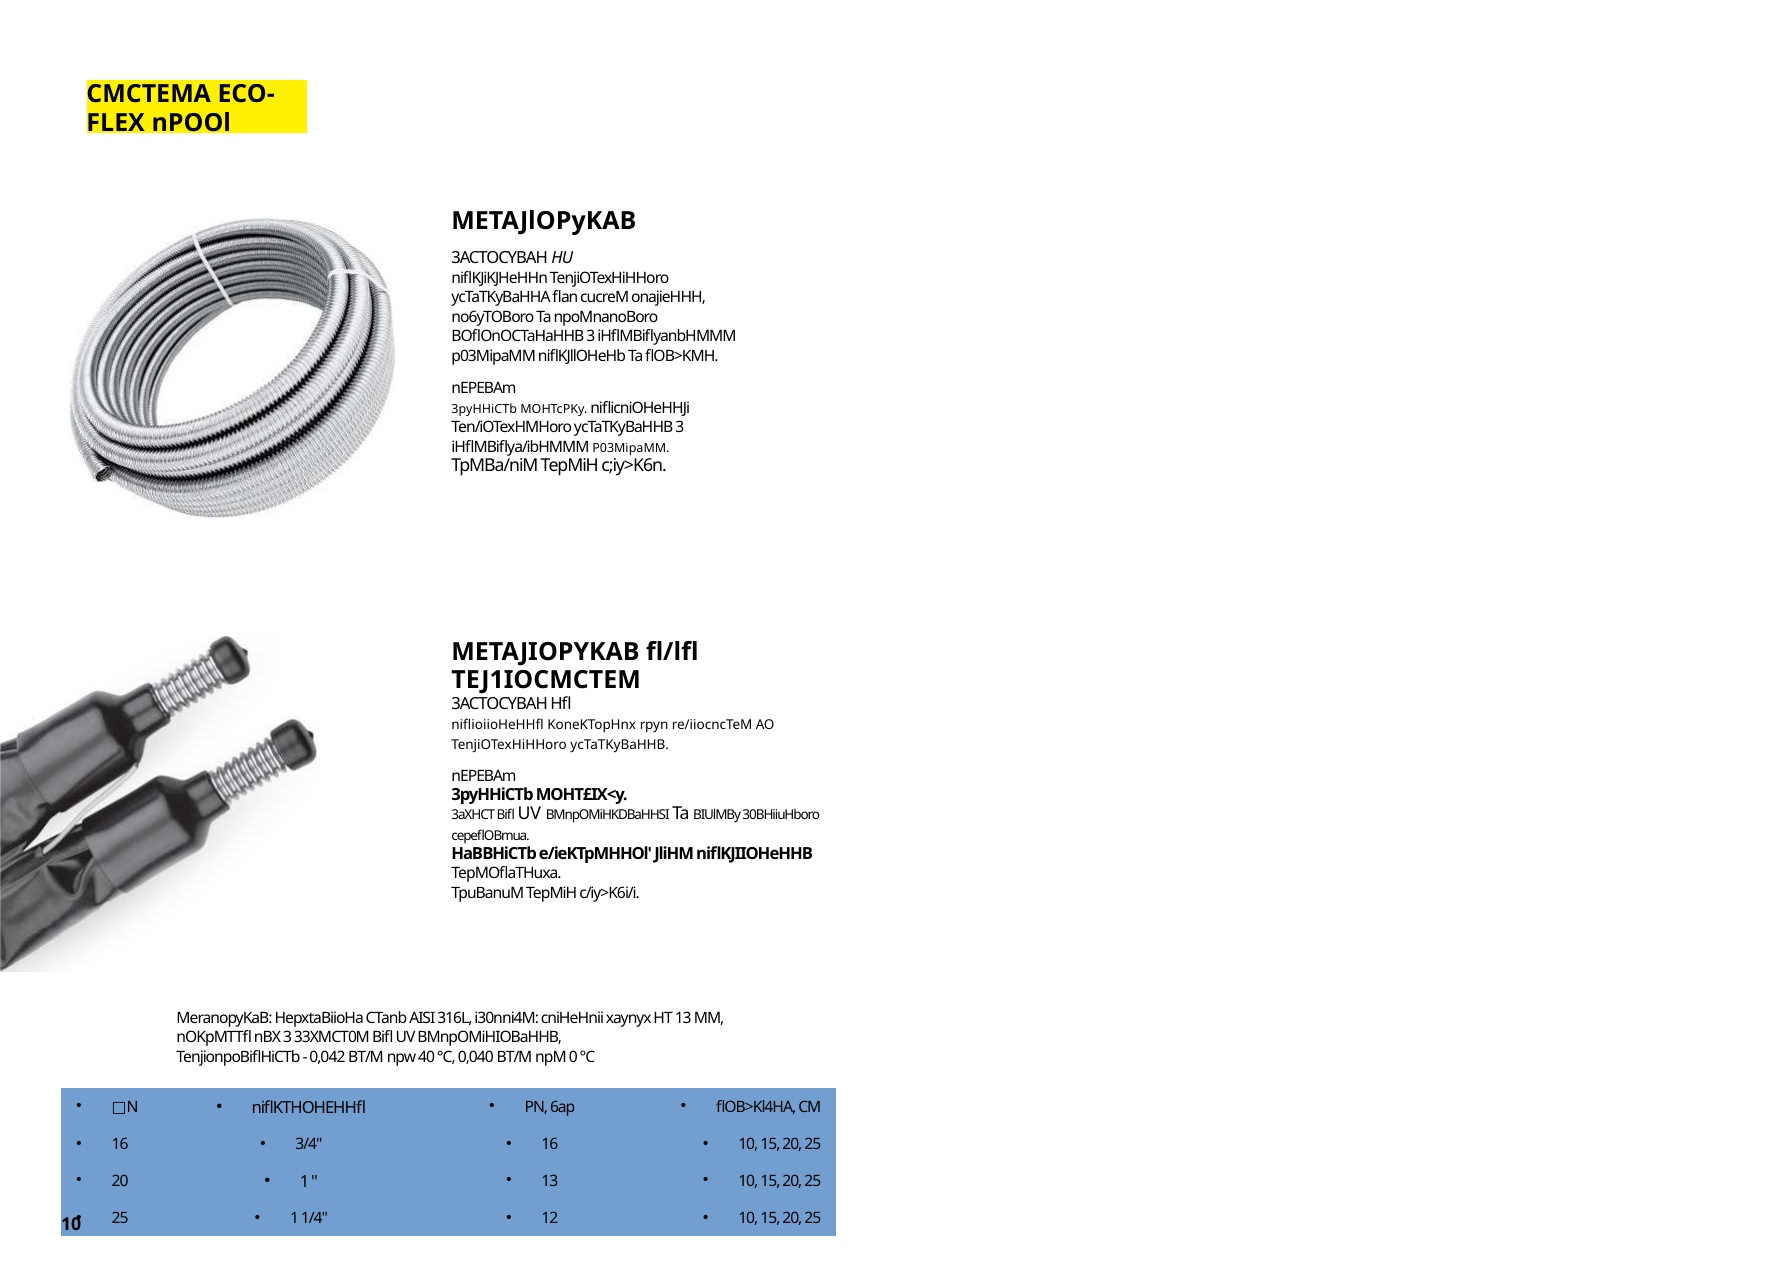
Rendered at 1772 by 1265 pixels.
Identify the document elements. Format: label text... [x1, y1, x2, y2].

picture [69, 218, 396, 519]
text_box 10 [61, 1213, 88, 1234]
table_cell 13 [422, 1162, 642, 1200]
table_header flOB>Kl4HA, CM [642, 1088, 836, 1126]
table_header □N [61, 1088, 160, 1126]
table_cell 16 [61, 1126, 160, 1162]
table_cell 10, 15, 20, 25 [642, 1200, 836, 1236]
table_cell 10, 15, 20, 25 [642, 1126, 836, 1162]
text_box MeranopyKaB: HepxtaBiioHa CTanb AISI 316L, i30nni4M: cniHeHnii xaynyx HT 13 mm, nOKpMTTfl nBX 3 33XMCT0M Bifl UV BMnpOMiHIOBaHHB, TenjionpoBiflHiCTb - 0,042 Bt/m npw 40 °C, 0,040 Bt/m npM 0 °C [176, 1007, 782, 1068]
picture [0, 636, 318, 973]
table_header niflKTHOHEHHfl [160, 1088, 422, 1126]
table_cell 12 [422, 1200, 642, 1236]
text_box METAJIOPYKAB fl/lfl TEJ1IOCMCTEM 3ACTOCYBAH Hfl niflioiioHeHHfl KoneKTopHnx rpyn re/iiocncTeM AO TenjiOTexHiHHoro ycTaTKyBaHHB. nEPEBAm 3pyHHiCTb MOHT£IX<y. 3aXHCT Bifl UV BMnpOMiHKDBaHHSI Ta BIUlMBy 30BHiiuHboro cepeflOBmua. HaBBHiCTb e/ieKTpMHHOl' JliHM niflKJIIOHeHHB TepMOflaTHuxa. TpuBanuM TepMiH c/iy>K6i/i. [451, 637, 821, 926]
table_cell 1 1/4" [160, 1200, 422, 1236]
table_cell 16 [422, 1126, 642, 1162]
table_cell 3/4" [160, 1126, 422, 1162]
table_header PN, 6ap [422, 1088, 642, 1126]
table_cell 1 " [160, 1162, 422, 1200]
text_box CMCTEMA ECO-FLEX nPOOl [87, 80, 307, 133]
table_cell 25 [61, 1200, 160, 1236]
table_cell 20 [61, 1162, 160, 1200]
text_box METAJlOPyKAB 3ACTOCYBAH HU niflKJiKJHeHHn TenjiOTexHiHHoro ycTaTKyBaHHA flan cucreM onajieHHH, no6yTOBoro Ta npoMnanoBoro BOflOnOCTaHaHHB 3 iHflMBiflyanbHMMM p03MipaMM niflKJllOHeHb Ta flOB>KMH. nEPEBAm 3pyHHiCTb MOHTcPKy. niflicniOHeHHJi Ten/iOTexHMHoro ycTaTKyBaHHB 3 iHflMBiflya/ibHMMM P03MipaMM. TpMBa/niM TepMiH c;iy>K6n. [451, 205, 753, 504]
table_cell 10, 15, 20, 25 [642, 1162, 836, 1200]
